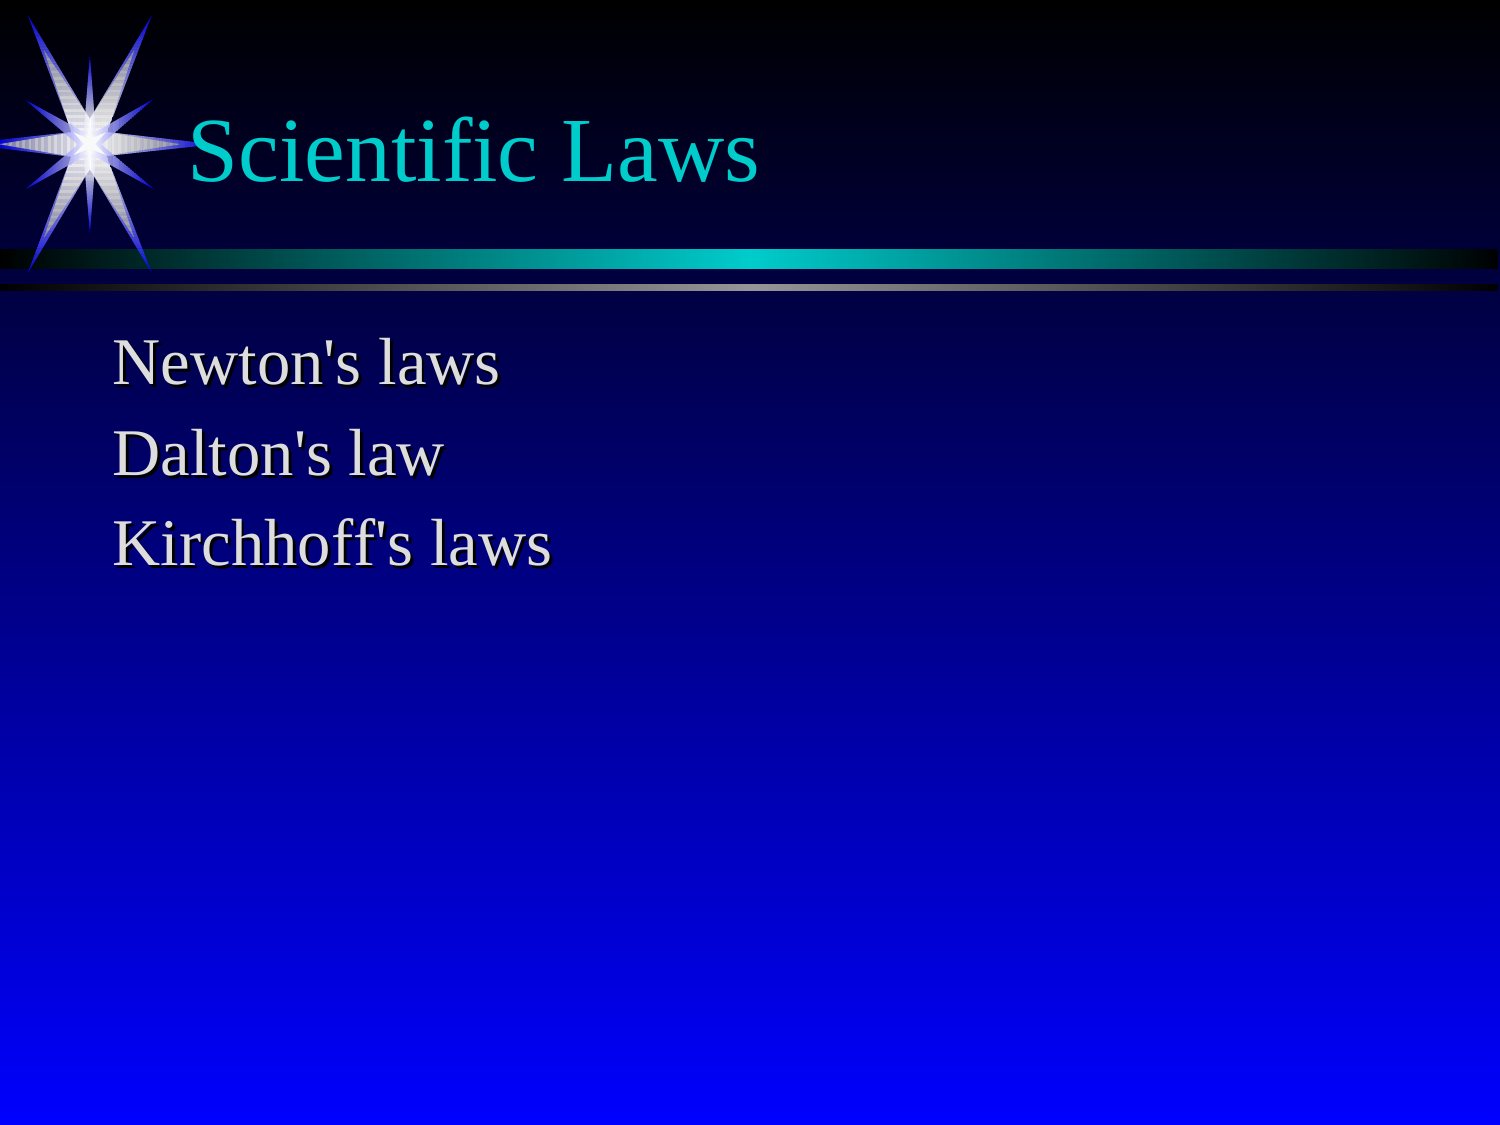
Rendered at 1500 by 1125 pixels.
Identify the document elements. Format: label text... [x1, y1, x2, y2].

title Scientific Laws [187, 56, 1463, 244]
list Newton's laws Dalton's law Kirchhoff's laws [112, 324, 1388, 1001]
